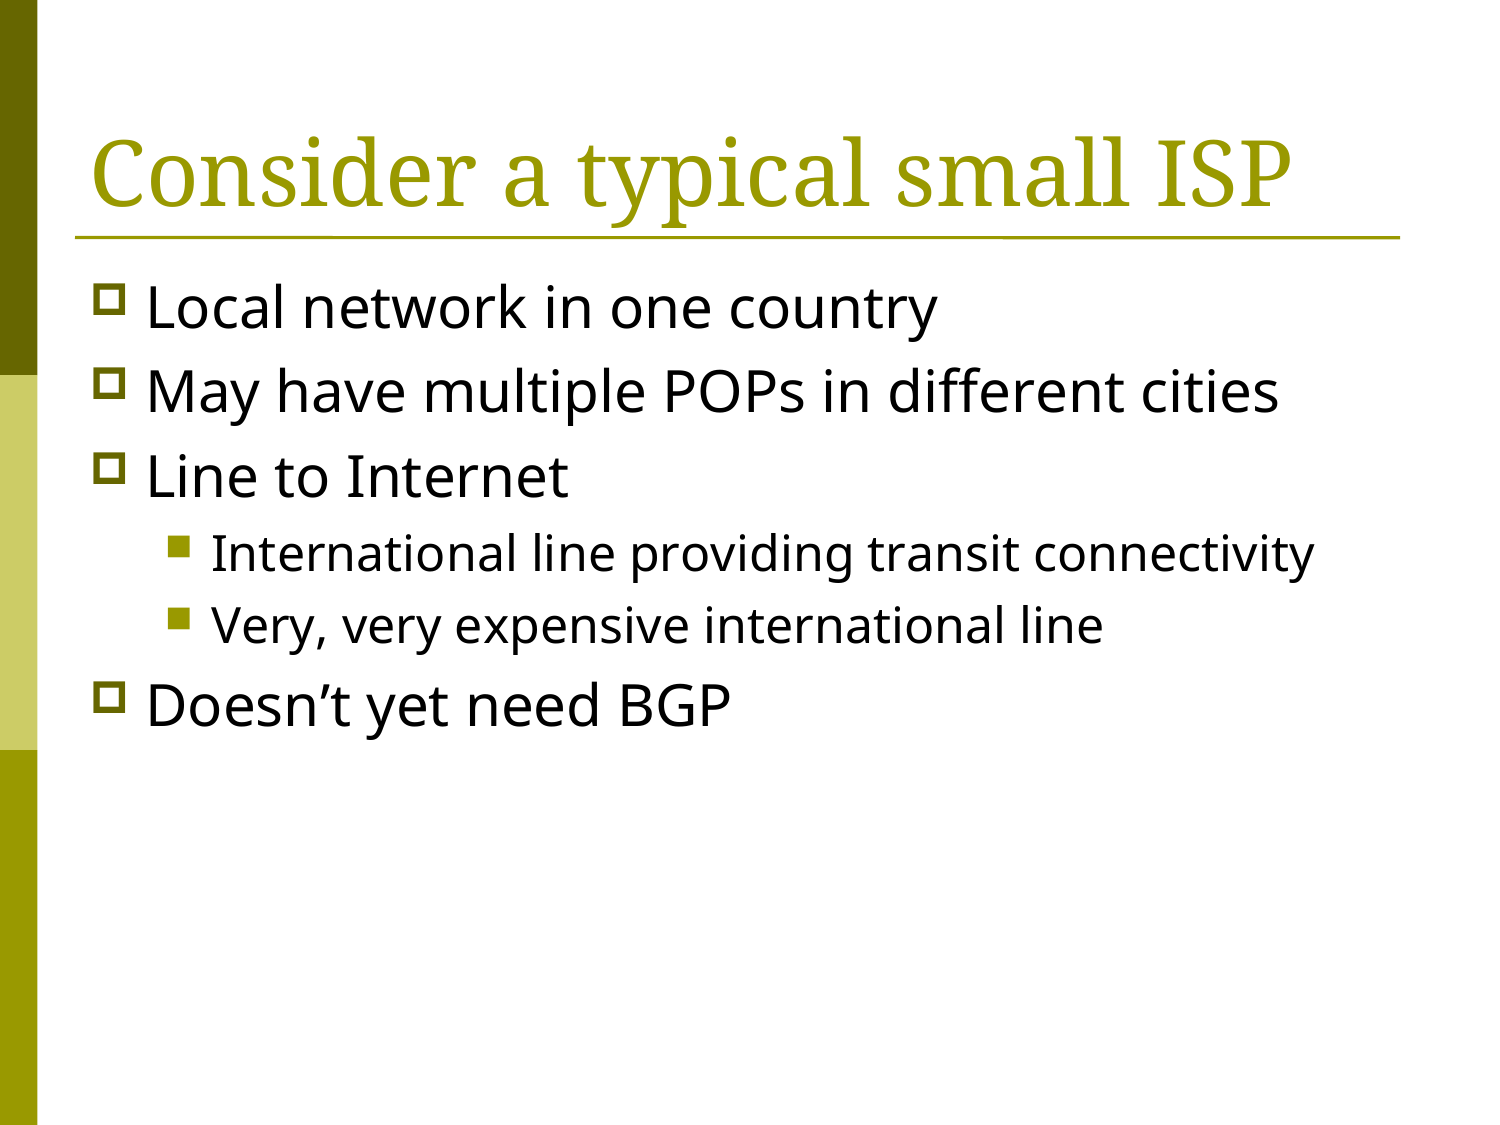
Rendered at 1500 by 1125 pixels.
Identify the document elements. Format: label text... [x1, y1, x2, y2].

list Local network in one country May have multiple POPs in different cities Line to Internet International line providing transit connectivity Very, very expensive international line Doesn’t yet need BGP [75, 262, 1426, 1006]
title Consider a typical small ISP [75, 45, 1381, 233]
